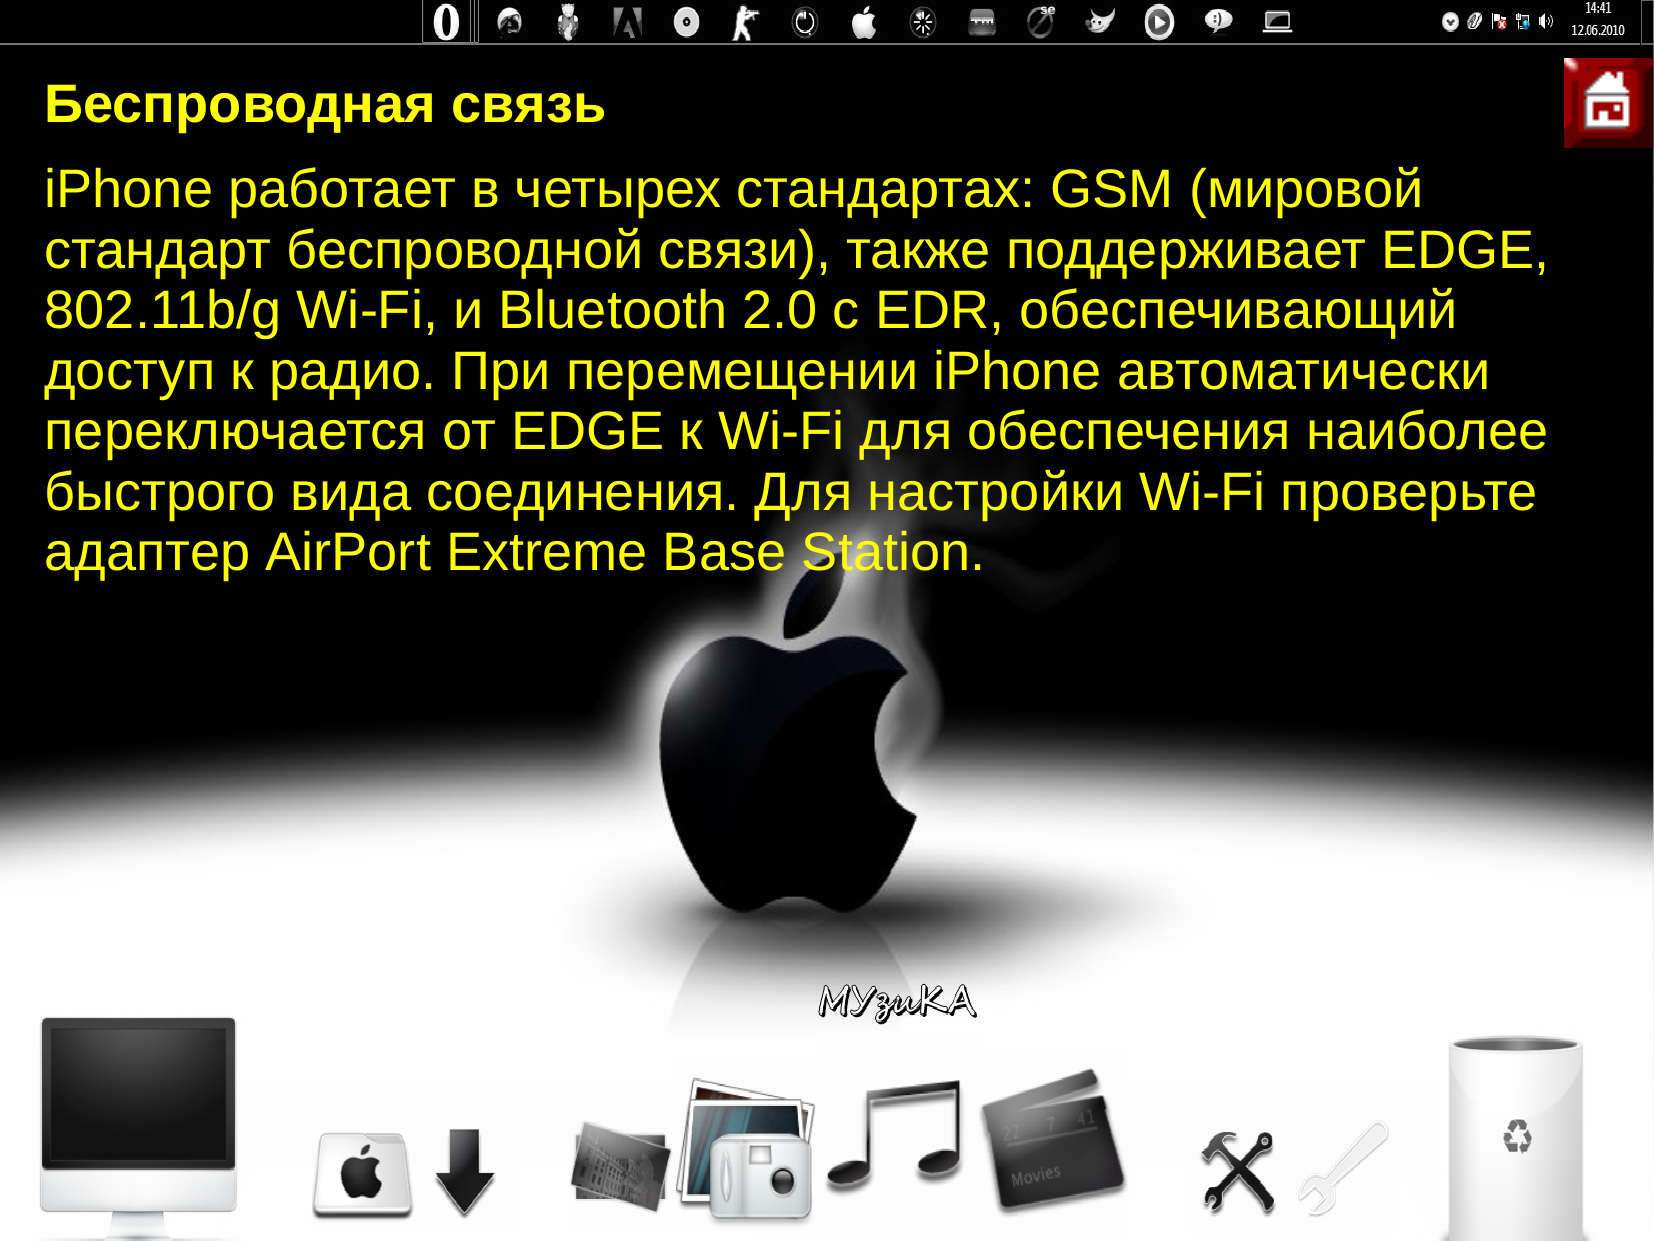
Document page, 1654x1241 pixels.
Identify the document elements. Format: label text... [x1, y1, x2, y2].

text_box Беспроводная связь iPhone работает в четырех стандартах: GSM (мировой стандарт беспроводной связи), также поддерживает EDGE, 802.11b/g Wi-Fi, и Bluetooth 2.0 с EDR, обеспечивающий доступ к радио. При перемещении iPhone автоматически переключается от EDGE к Wi-Fi для обеспечения наиболее быстрого вида соединения. Для настройки Wi-Fi проверьте адаптер AirPort Extreme Base Station. [29, 65, 1625, 638]
picture [0, 0, 1654, 1241]
